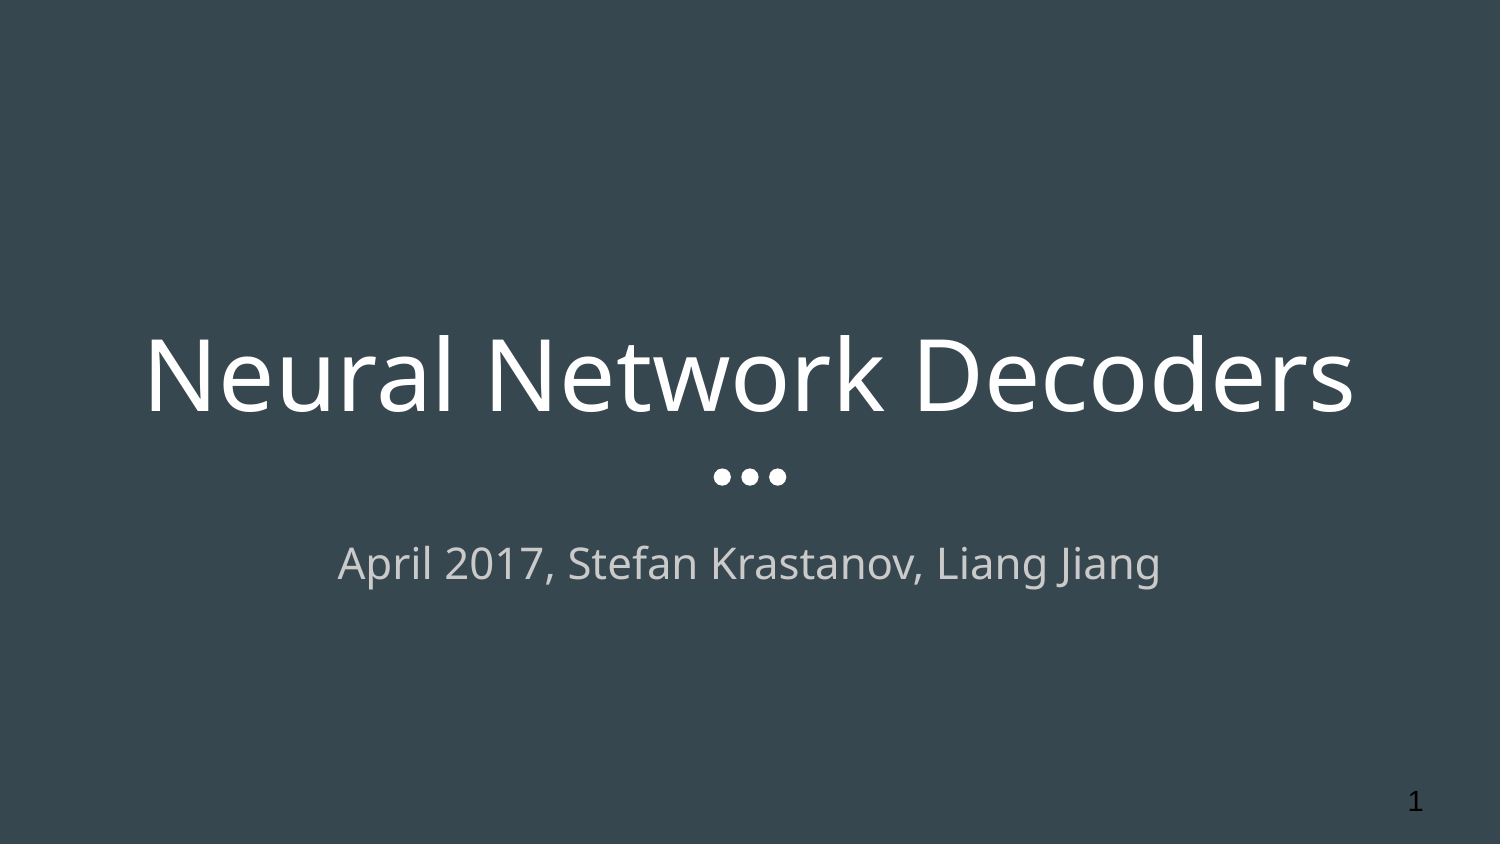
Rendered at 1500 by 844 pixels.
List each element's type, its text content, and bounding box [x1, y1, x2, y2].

subtitle April 2017, Stefan Krastanov, Liang Jiang [110, 520, 1390, 651]
title Neural Network Decoders [110, 162, 1390, 447]
slide_number <number> [1392, 767, 1483, 833]
